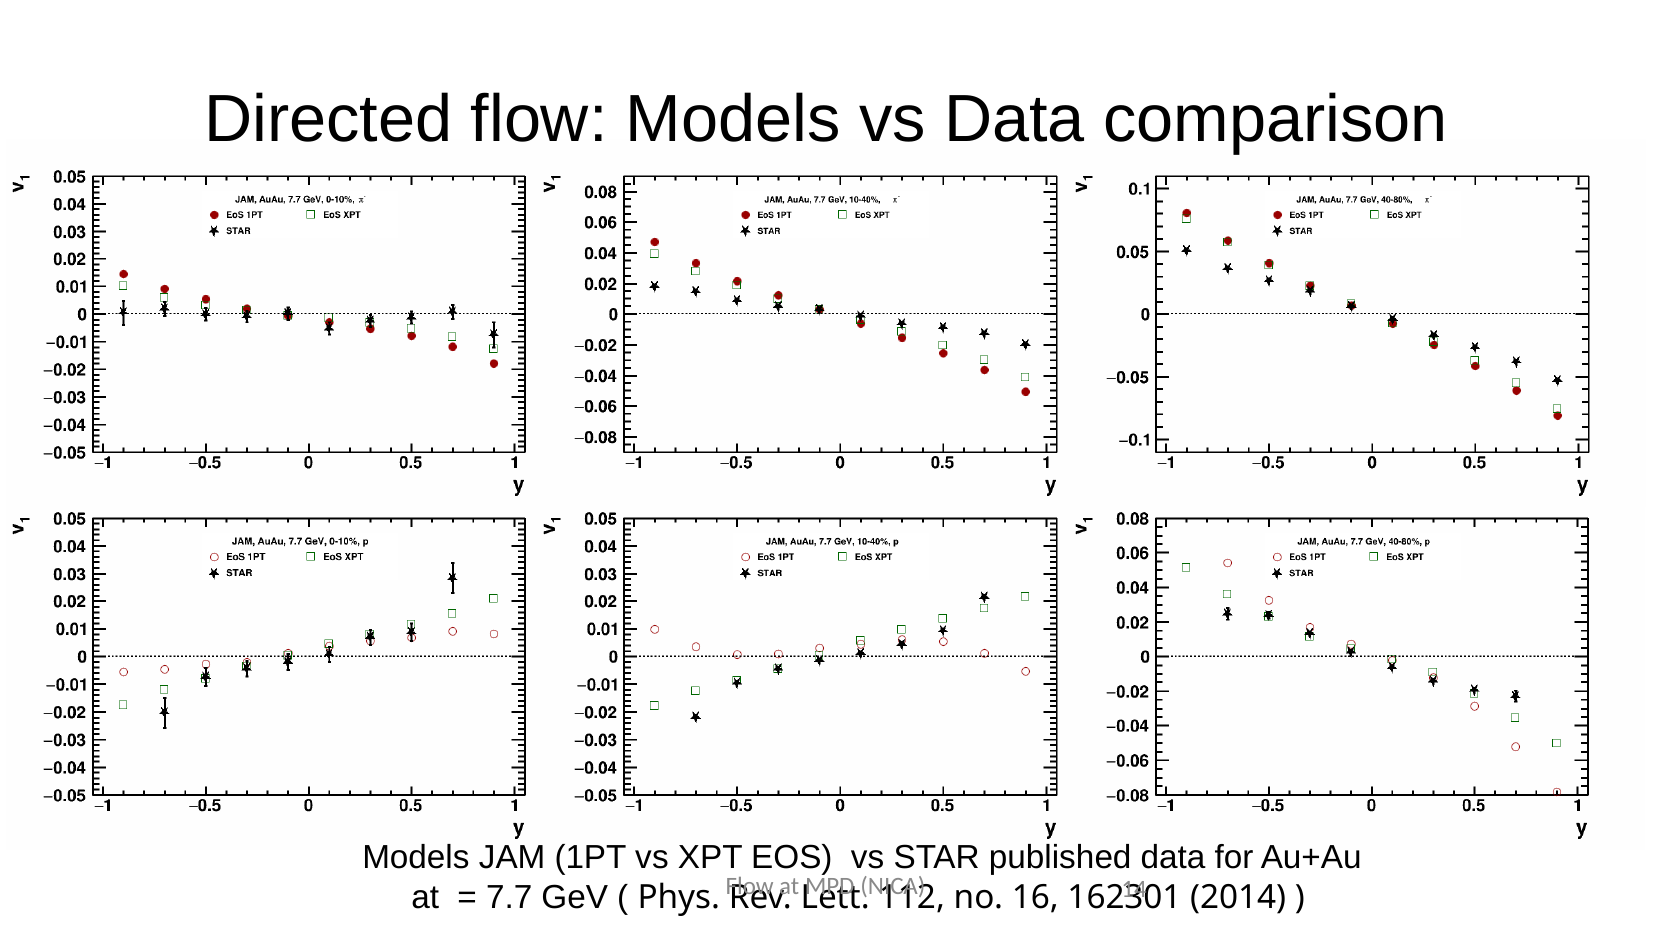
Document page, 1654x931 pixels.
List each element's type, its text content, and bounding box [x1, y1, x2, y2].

picture [6, 139, 1646, 850]
text_box [1106, 862, 1602, 912]
text_box Directed flow: Models vs Data comparison [82, 37, 1571, 193]
text_box Flow at MPD (NICA) [544, 862, 1108, 905]
text_box Models JAM (1PT vs XPT EOS) vs STAR published data for Au+Au at = 7.7 GeV ( Phys. Rev. Lett. 112, no. 16, 162301 (2014) ) [347, 827, 1415, 885]
